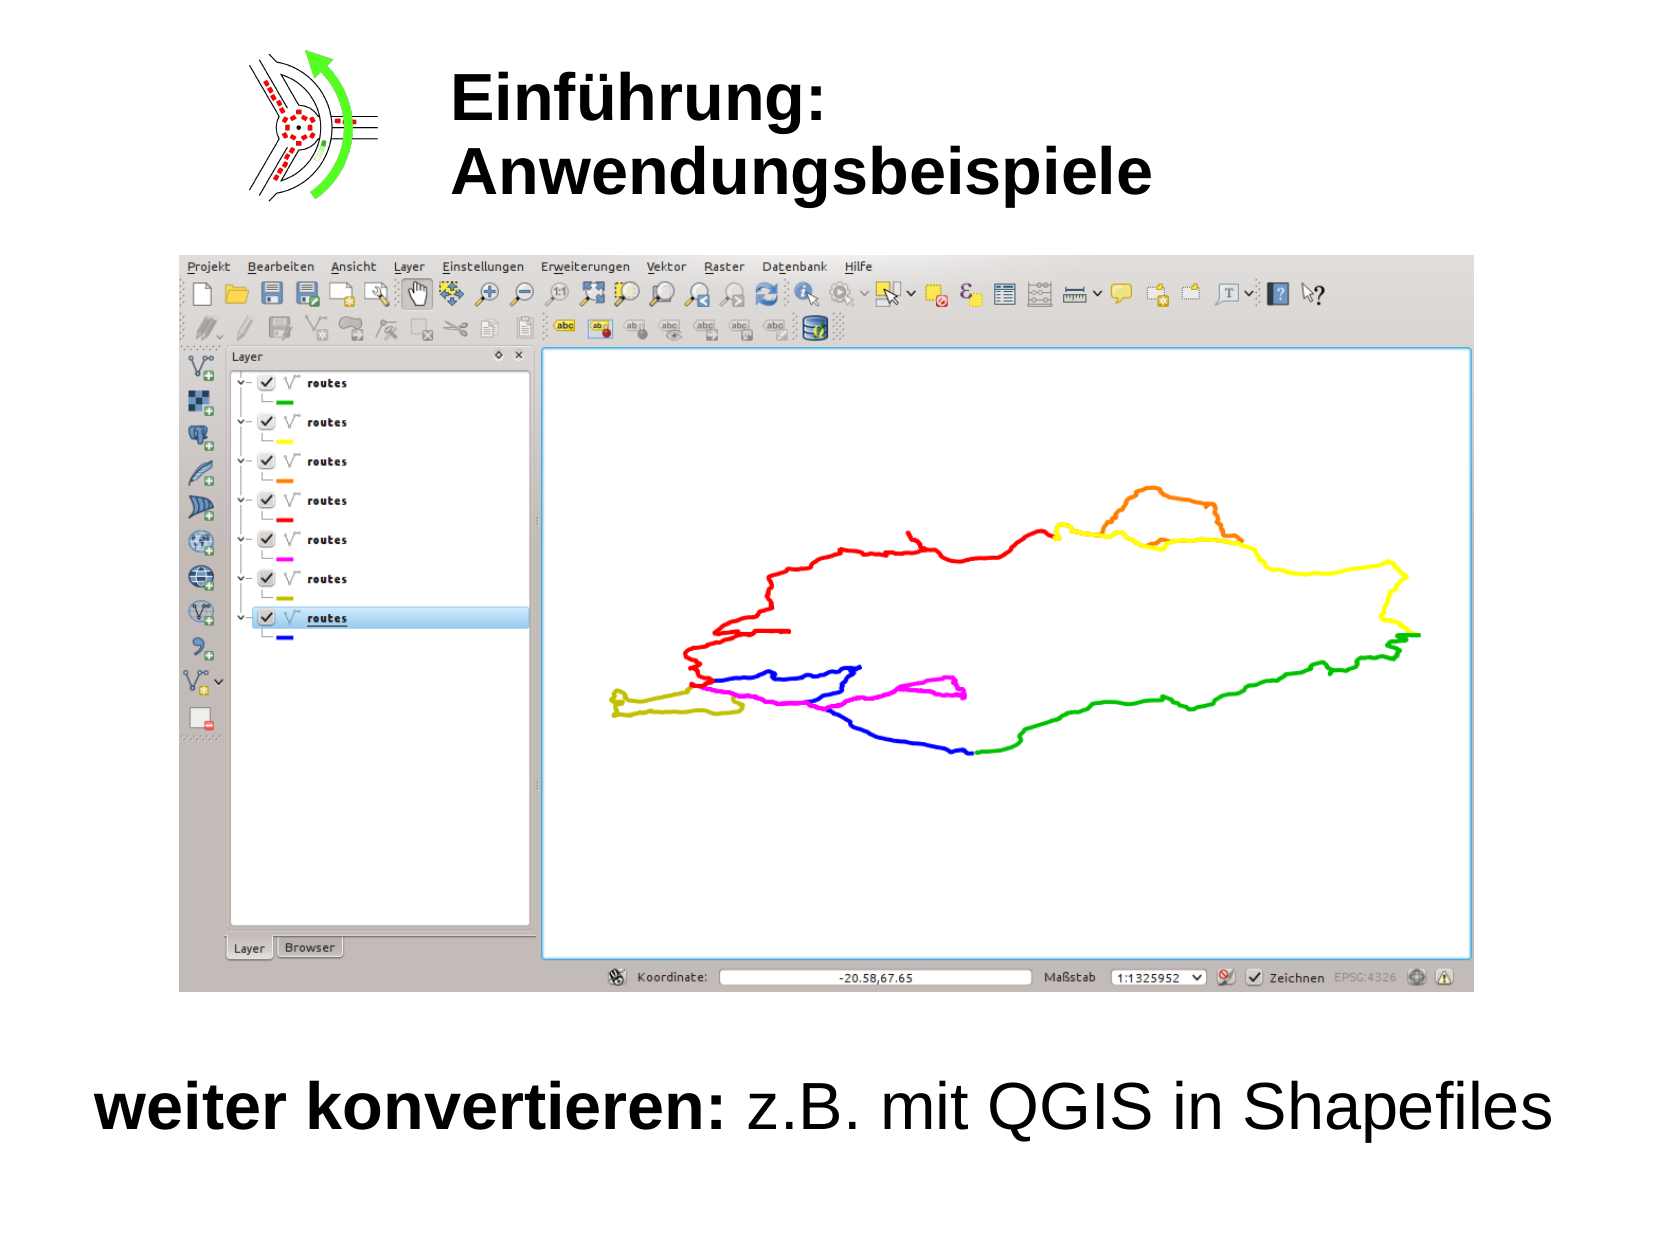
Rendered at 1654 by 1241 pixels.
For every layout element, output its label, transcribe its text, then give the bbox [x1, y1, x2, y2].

text_box weiter konvertieren: z.B. mit QGIS in Shapefiles [80, 1061, 1573, 1152]
picture [179, 255, 1474, 992]
text_box Einführung: Anwendungsbeispiele [435, 52, 1171, 217]
picture [232, 49, 390, 206]
